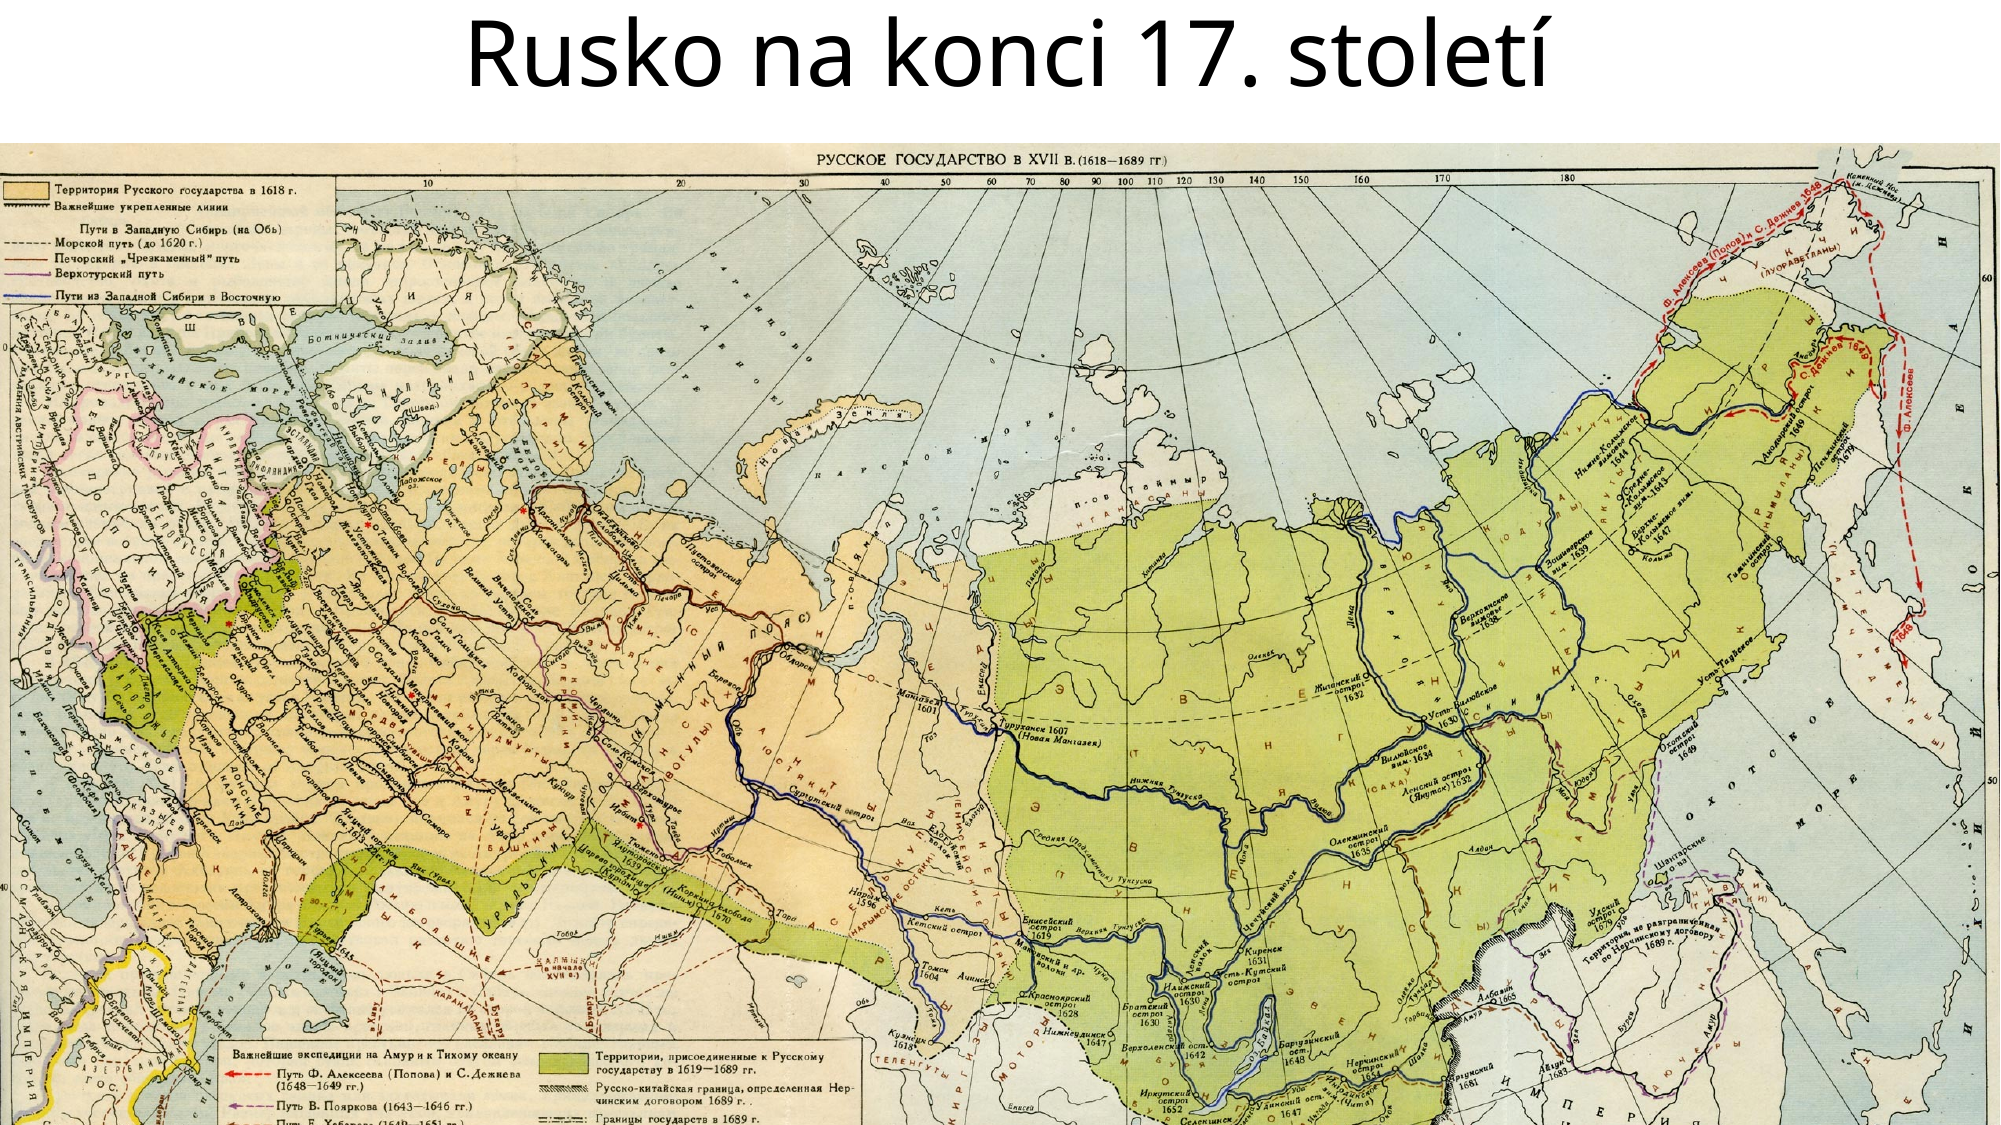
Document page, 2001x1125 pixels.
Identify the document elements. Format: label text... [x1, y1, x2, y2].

picture [0, 143, 2000, 1125]
title Rusko na konci 17. století [145, 0, 1871, 143]
